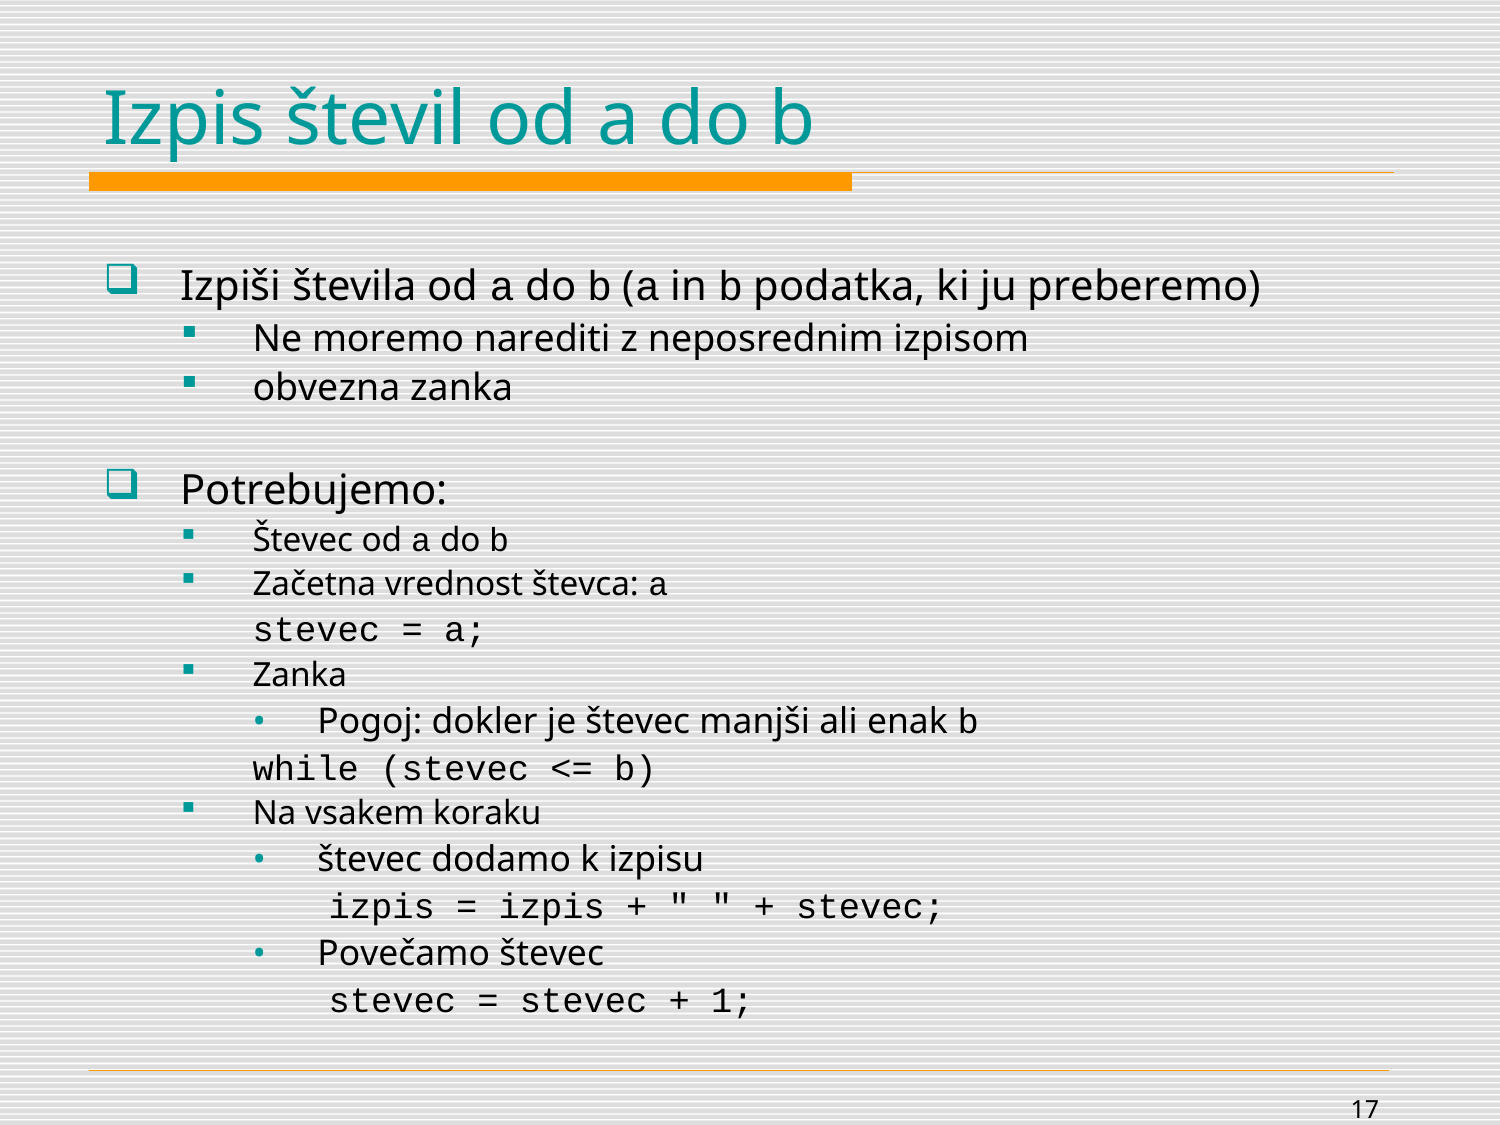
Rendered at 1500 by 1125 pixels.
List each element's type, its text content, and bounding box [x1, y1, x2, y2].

text_box <number> [1068, 1085, 1394, 1125]
list Izpiši števila od a do b (a in b podatka, ki ju preberemo) Ne moremo narediti z neposrednim izpisom obvezna zanka Potrebujemo: Števec od a do b Začetna vrednost števca: a stevec = a; Zanka Pogoj: dokler je števec manjši ali enak b while (stevec <= b) Na vsakem koraku števec dodamo k izpisu izpis = izpis + " " + stevec; Povečamo števec stevec = stevec + 1; [88, 196, 1401, 1070]
picture [0, 0, 1500, 1125]
title Izpis števil od a do b [88, 54, 1401, 167]
